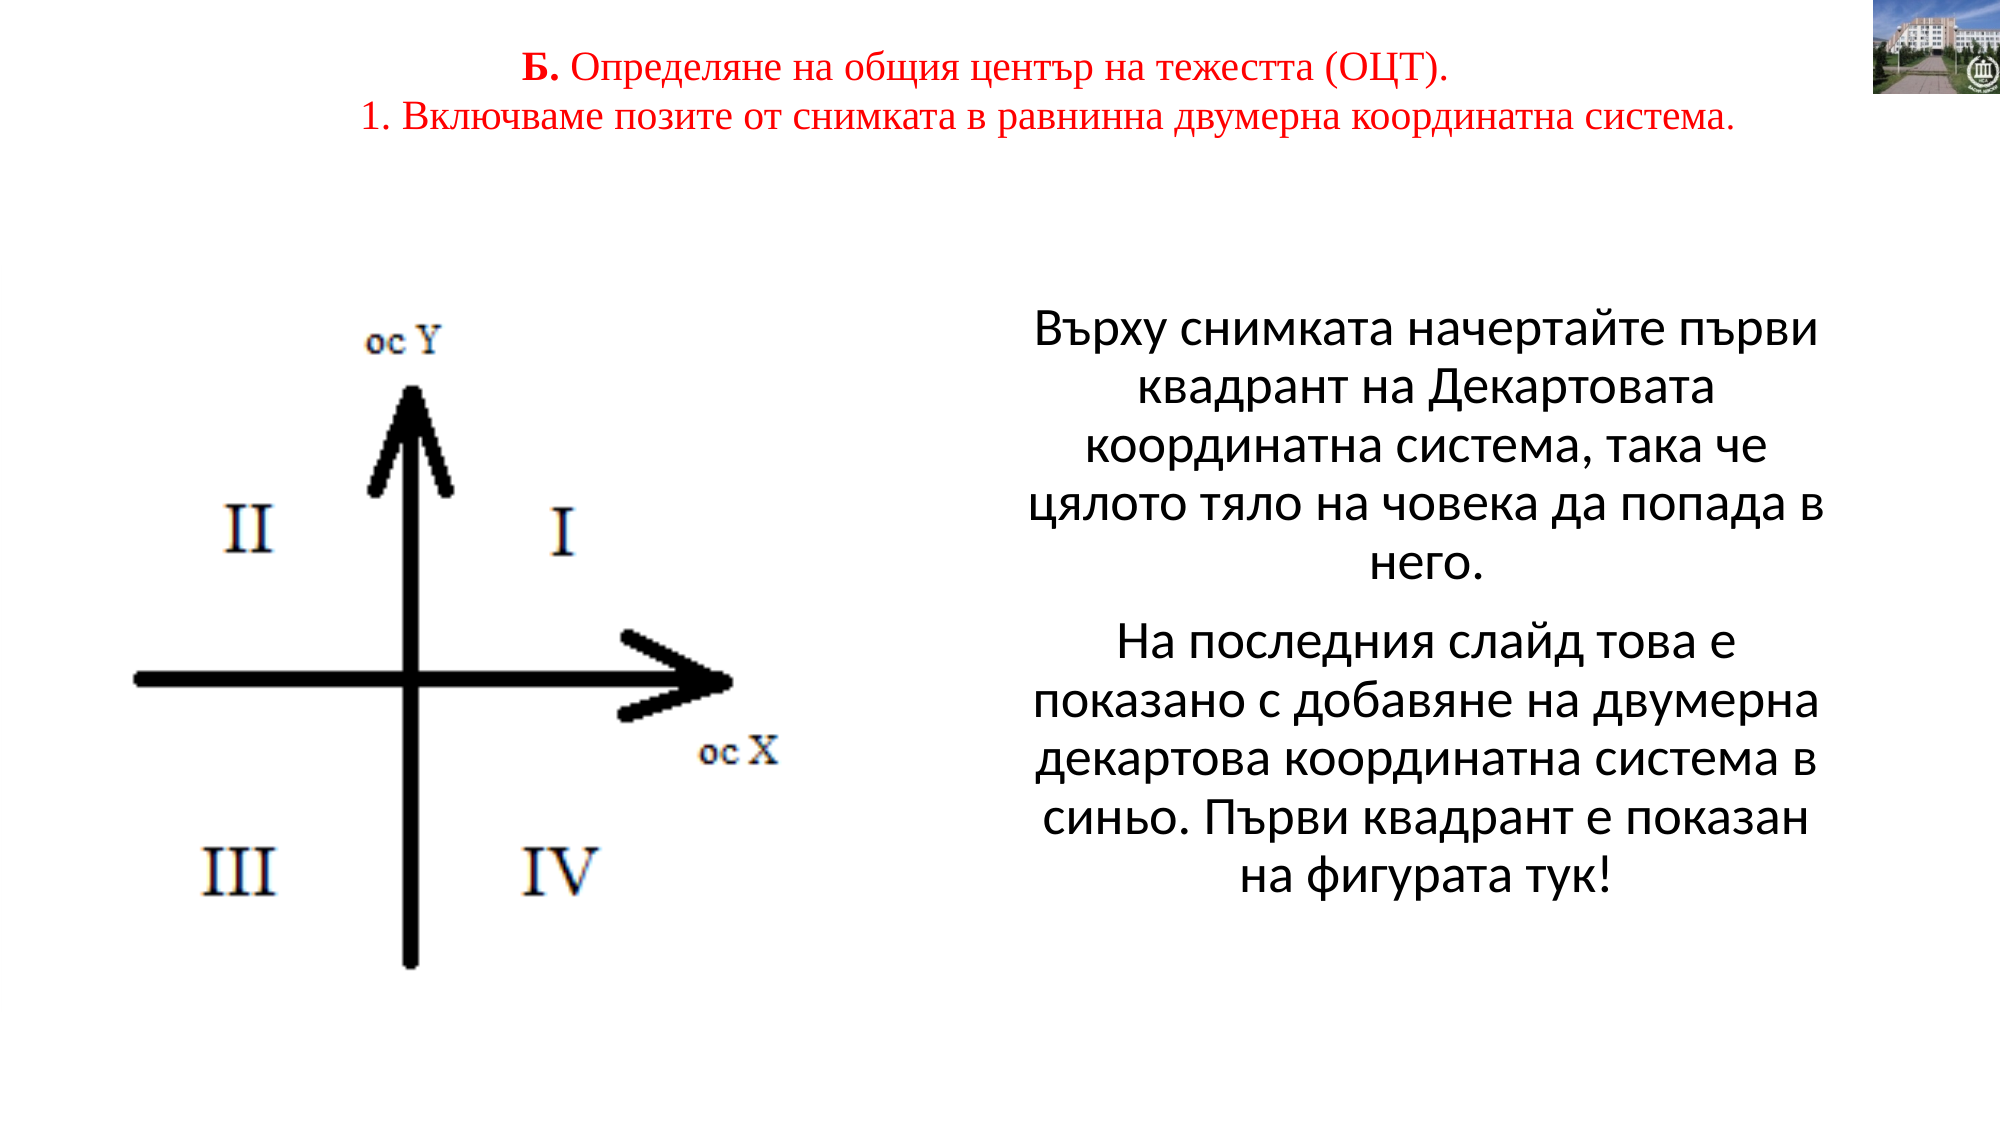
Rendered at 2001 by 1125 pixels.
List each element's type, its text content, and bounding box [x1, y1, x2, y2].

picture [0, 265, 814, 1012]
list Върху снимката начертайте първи квадрант на Декартовата координатна система, така че цялото тяло на човека да попада в него. На последния слайд това е показано с добавяне на двумерна декартова координатна система в синьо. Първи квадрант е показан на фигурата тук! [999, 290, 1854, 1012]
text_box Б. Определяне на общия център на тежестта (ОЦТ). 1. Включваме позите от снимката в равнинна двумерна координатна система. [202, 30, 1732, 147]
picture [1873, 0, 2000, 94]
